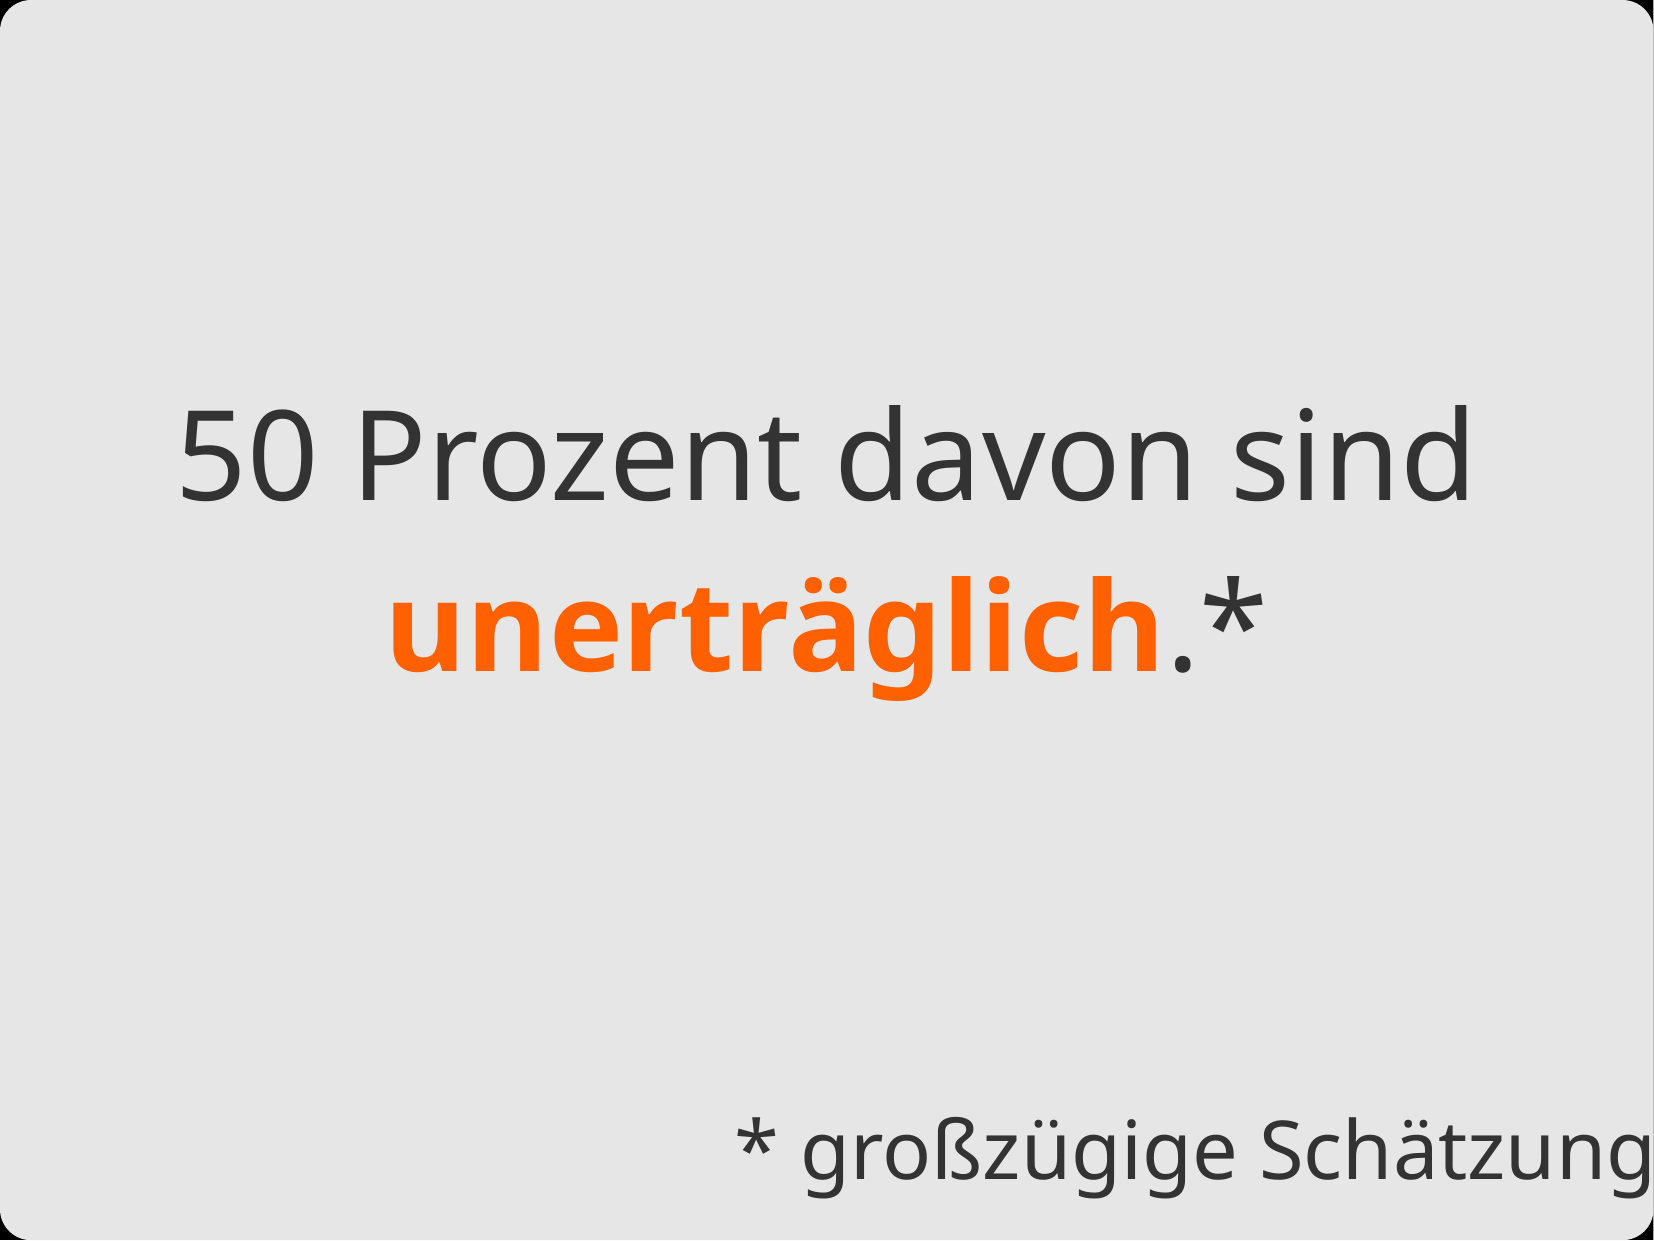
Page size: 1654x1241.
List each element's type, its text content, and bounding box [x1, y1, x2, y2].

text_box [0, 0, 1654, 1241]
text_box * großzügige Schätzung [734, 1092, 1595, 1191]
text_box 50 Prozent davon sind unerträglich.* [88, 359, 1565, 677]
